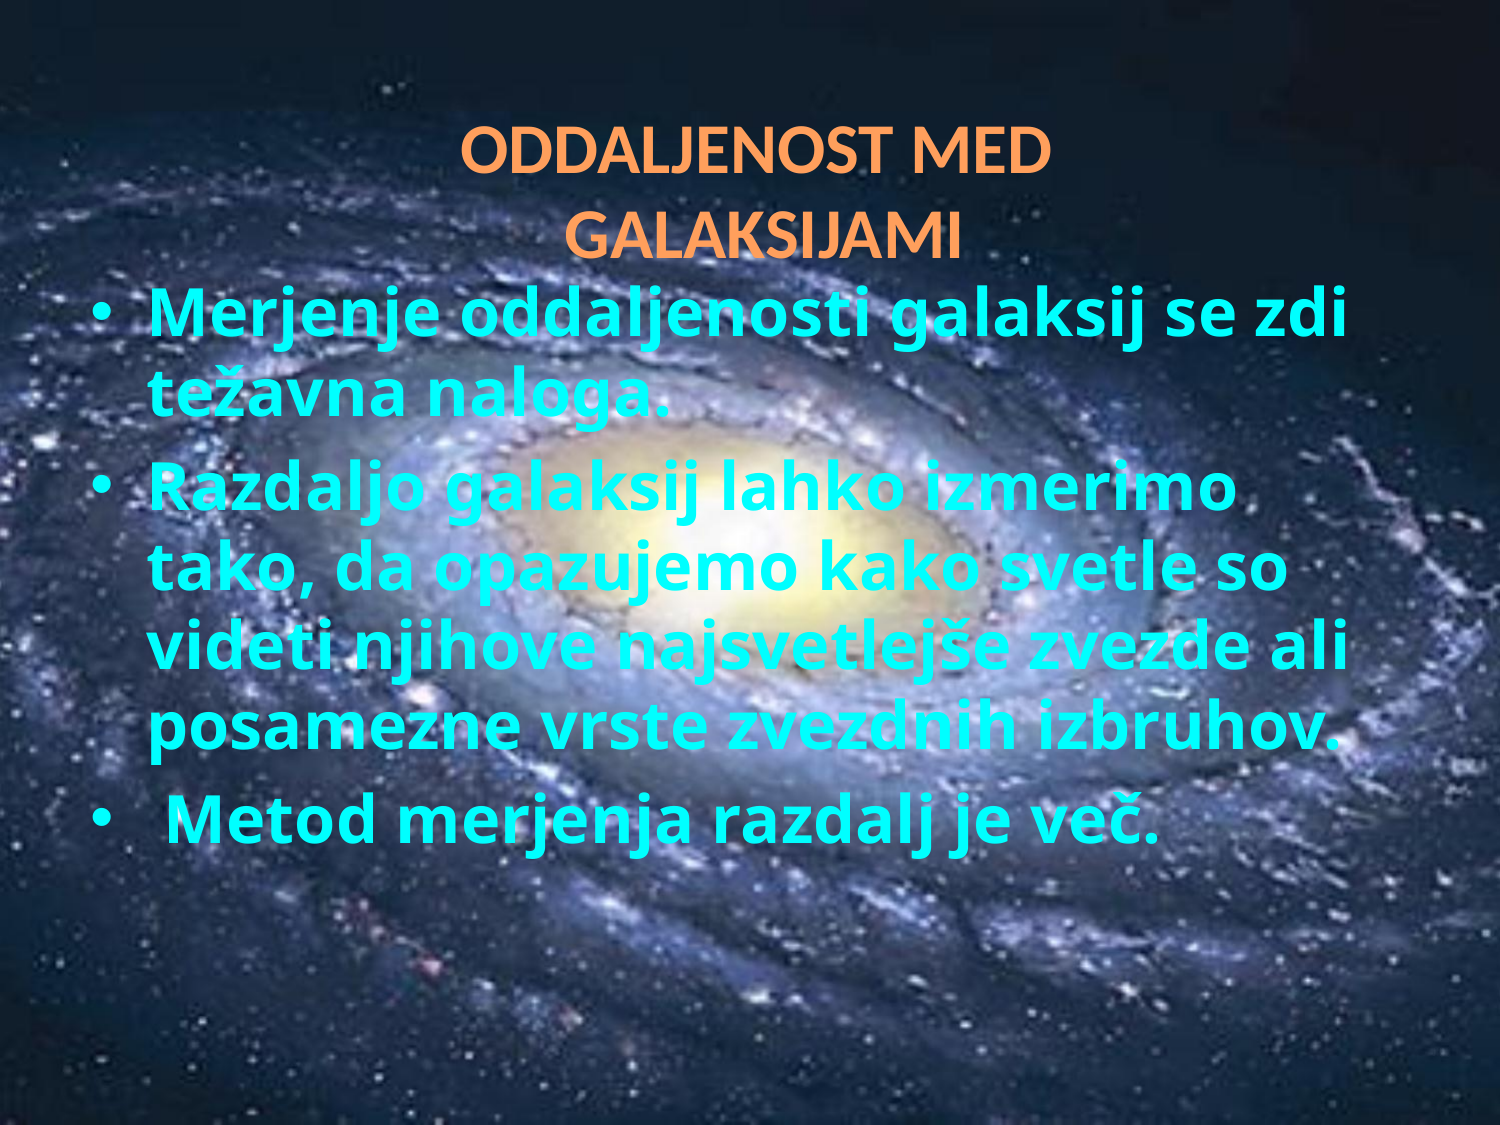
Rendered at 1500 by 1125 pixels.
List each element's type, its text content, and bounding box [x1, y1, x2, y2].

picture [0, 0, 1500, 1125]
list Merjenje oddaljenosti galaksij se zdi težavna naloga. Razdaljo galaksij lahko izmerimo tako, da opazujemo kako svetle so videti njihove najsvetlejše zvezde ali posamezne vrste zvezdnih izbruhov. Metod merjenja razdalj je več. [75, 262, 1425, 1005]
title ODDALJENOST MED GALAKSIJAMI [82, 93, 1432, 282]
